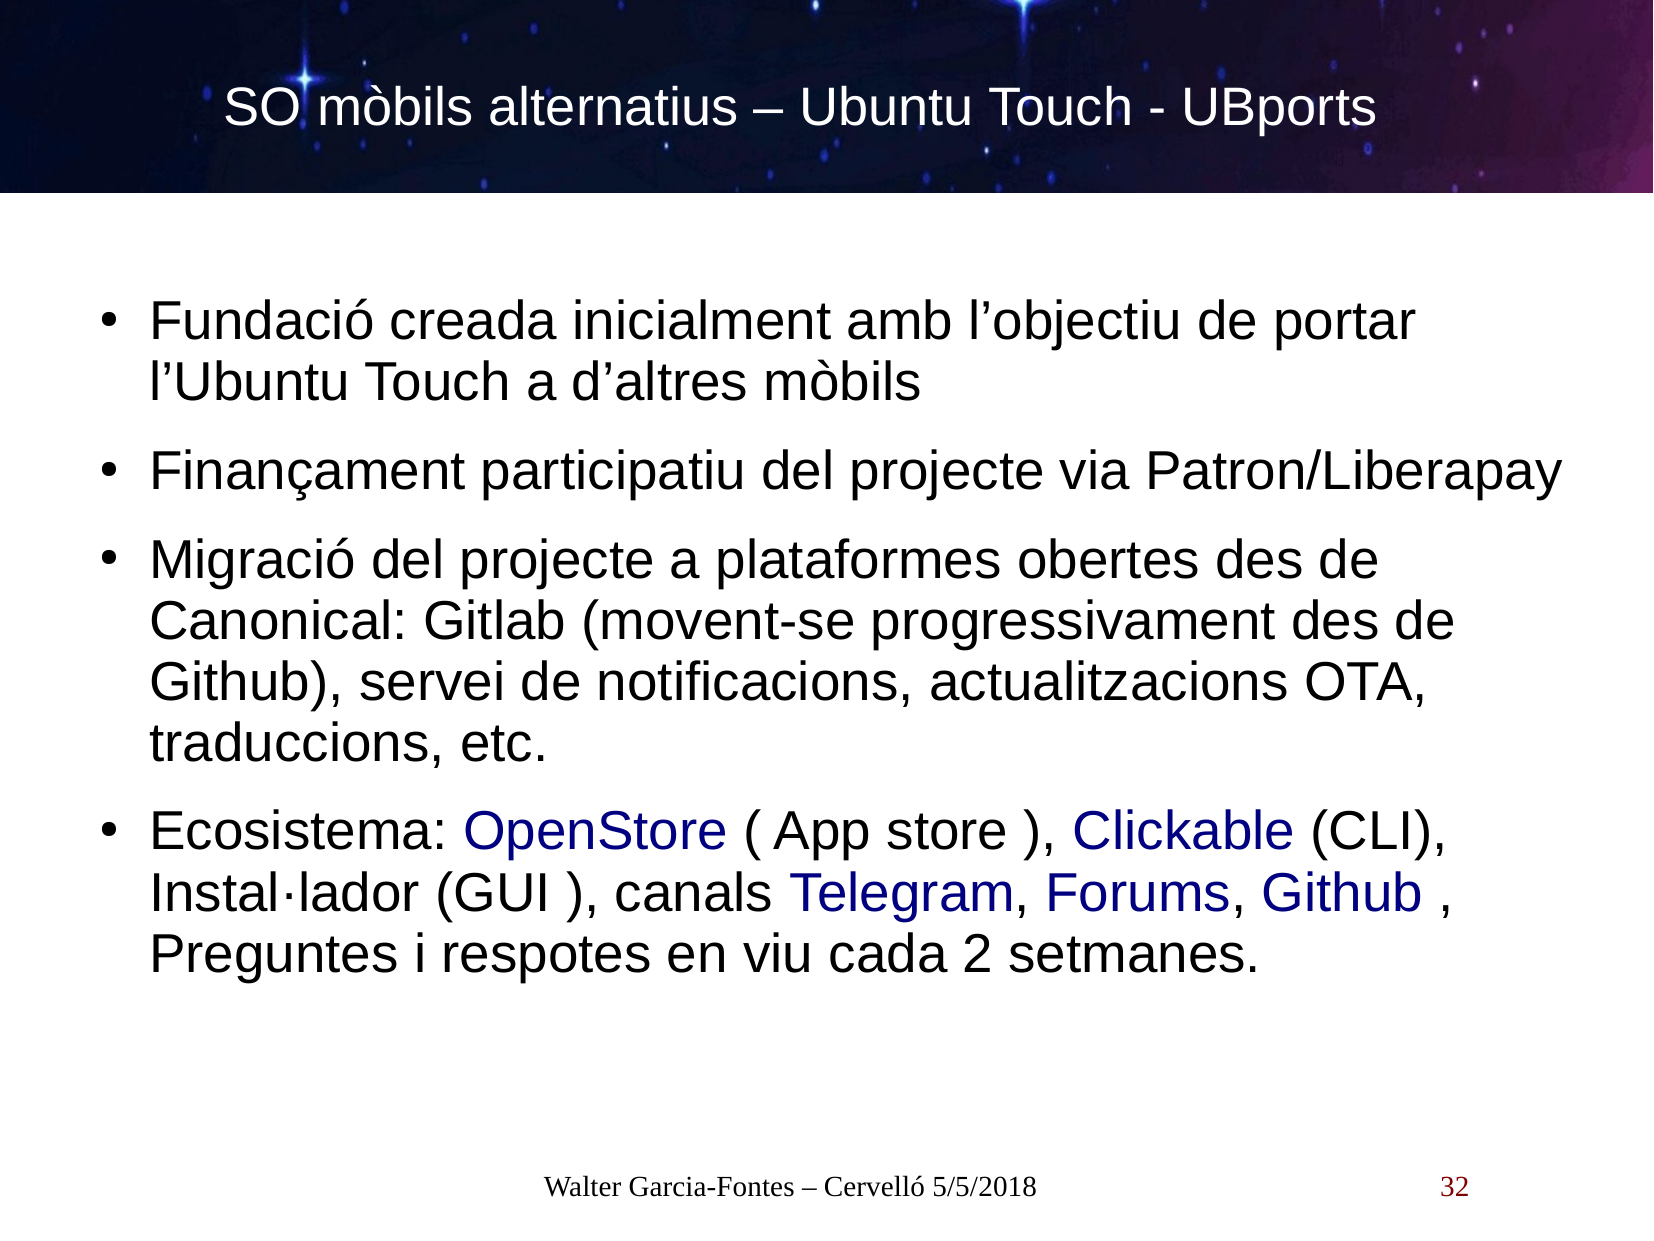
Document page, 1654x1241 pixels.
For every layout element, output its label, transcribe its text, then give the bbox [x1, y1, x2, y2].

title SO mòbils alternatius – Ubuntu Touch - UBports [57, 2, 1546, 211]
picture [0, 0, 1653, 193]
list Fundació creada inicialment amb l’objectiu de portar l’Ubuntu Touch a d’altres mòbils Finançament participatiu del projecte via Patron/Liberapay Migració del projecte a plataformes obertes des de Canonical: Gitlab (movent-se progressivament des de Github), servei de notificacions, actualitzacions OTA, traduccions, etc. Ecosistema: OpenStore ( App store ), Clickable (CLI), Instal·lador (GUI ), canals Telegram, Forums, Github , Preguntes i respotes en viu cada 2 setmanes. [82, 290, 1571, 1010]
